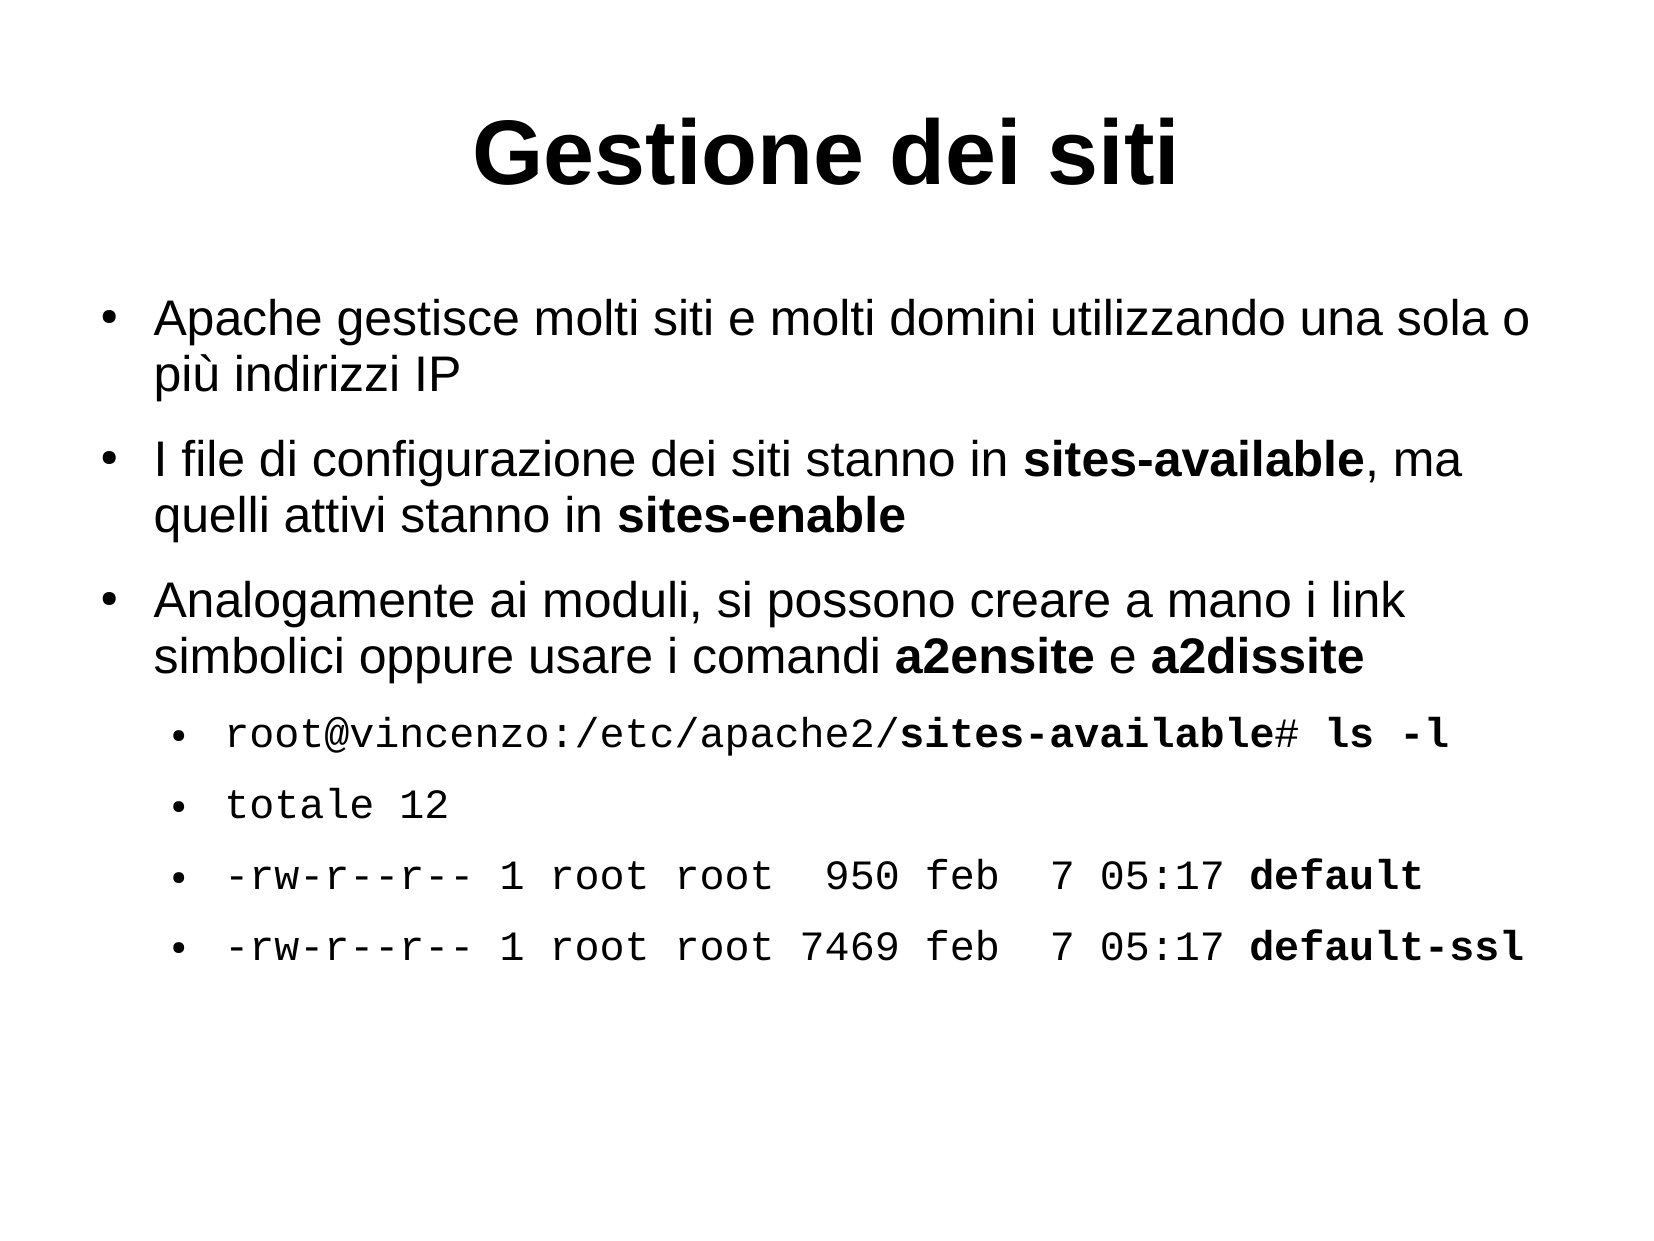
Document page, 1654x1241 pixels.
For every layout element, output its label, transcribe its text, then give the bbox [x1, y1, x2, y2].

list Apache gestisce molti siti e molti domini utilizzando una sola o più indirizzi IP I file di configurazione dei siti stanno in sites-available, ma quelli attivi stanno in sites-enable Analogamente ai moduli, si possono creare a mano i link simbolici oppure usare i comandi a2ensite e a2dissite root@vincenzo:/etc/apache2/sites-available# ls -l totale 12 -rw-r--r-- 1 root root 950 feb 7 05:17 default -rw-r--r-- 1 root root 7469 feb 7 05:17 default-ssl [82, 290, 1571, 1125]
title Gestione dei siti [82, 49, 1571, 257]
